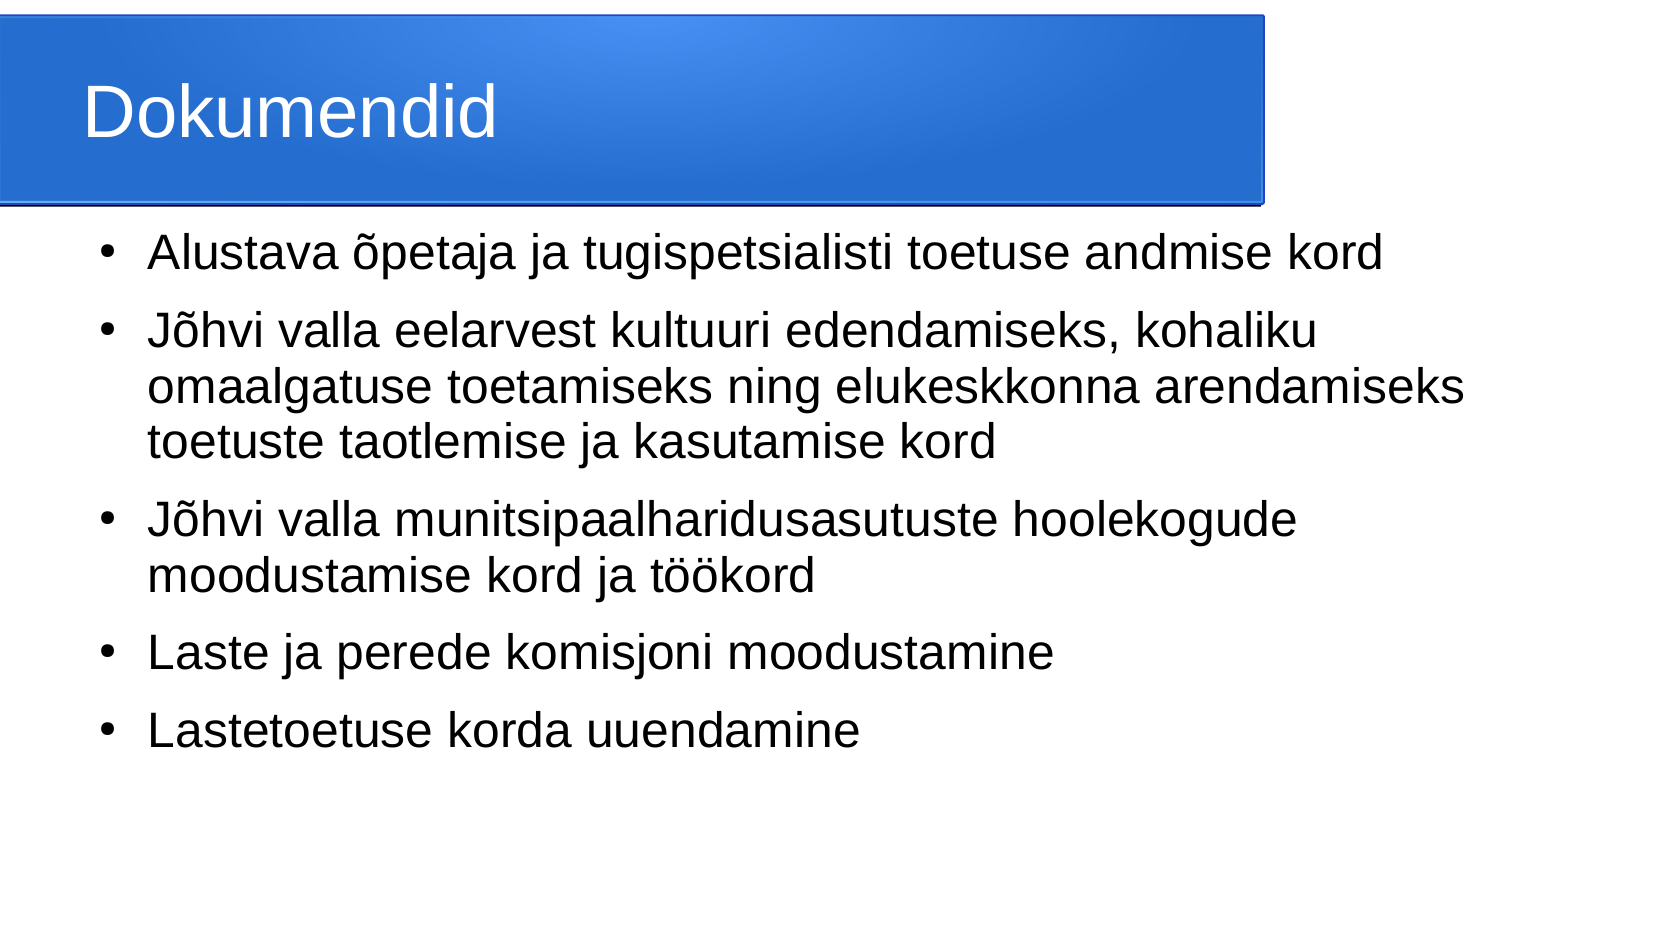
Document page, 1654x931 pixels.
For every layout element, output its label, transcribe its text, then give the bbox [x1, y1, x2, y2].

title Dokumendid [82, 35, 1235, 189]
list Alustava õpetaja ja tugispetsialisti toetuse andmise kord Jõhvi valla eelarvest kultuuri edendamiseks, kohaliku omaalgatuse toetamiseks ning elukeskkonna arendamiseks toetuste taotlemise ja kasutamise kord Jõhvi valla munitsipaalharidusasutuste hoolekogude moodustamise kord ja töökord Laste ja perede komisjoni moodustamine Lastetoetuse korda uuendamine [82, 224, 1571, 764]
